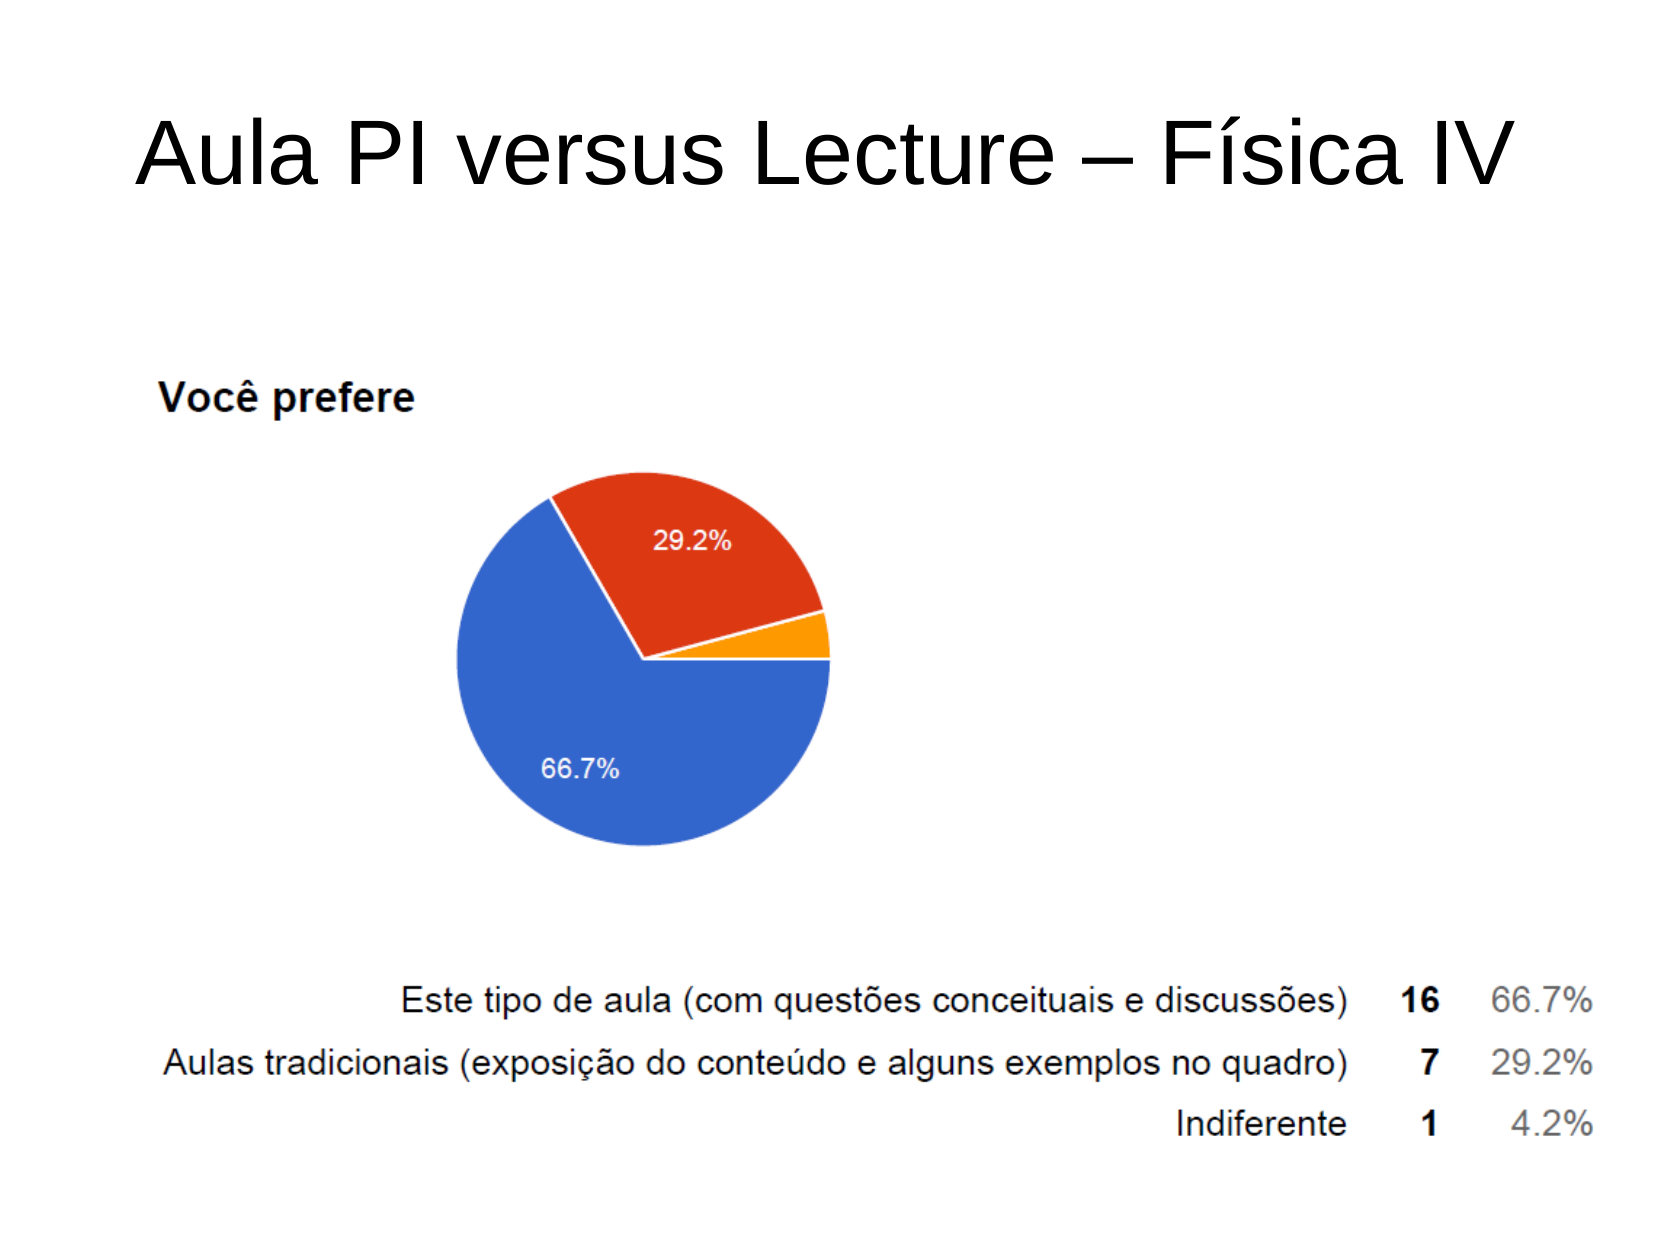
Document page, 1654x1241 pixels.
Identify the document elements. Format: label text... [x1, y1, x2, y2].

picture [0, 354, 1654, 1182]
title Aula PI versus Lecture – Física IV [82, 49, 1571, 257]
